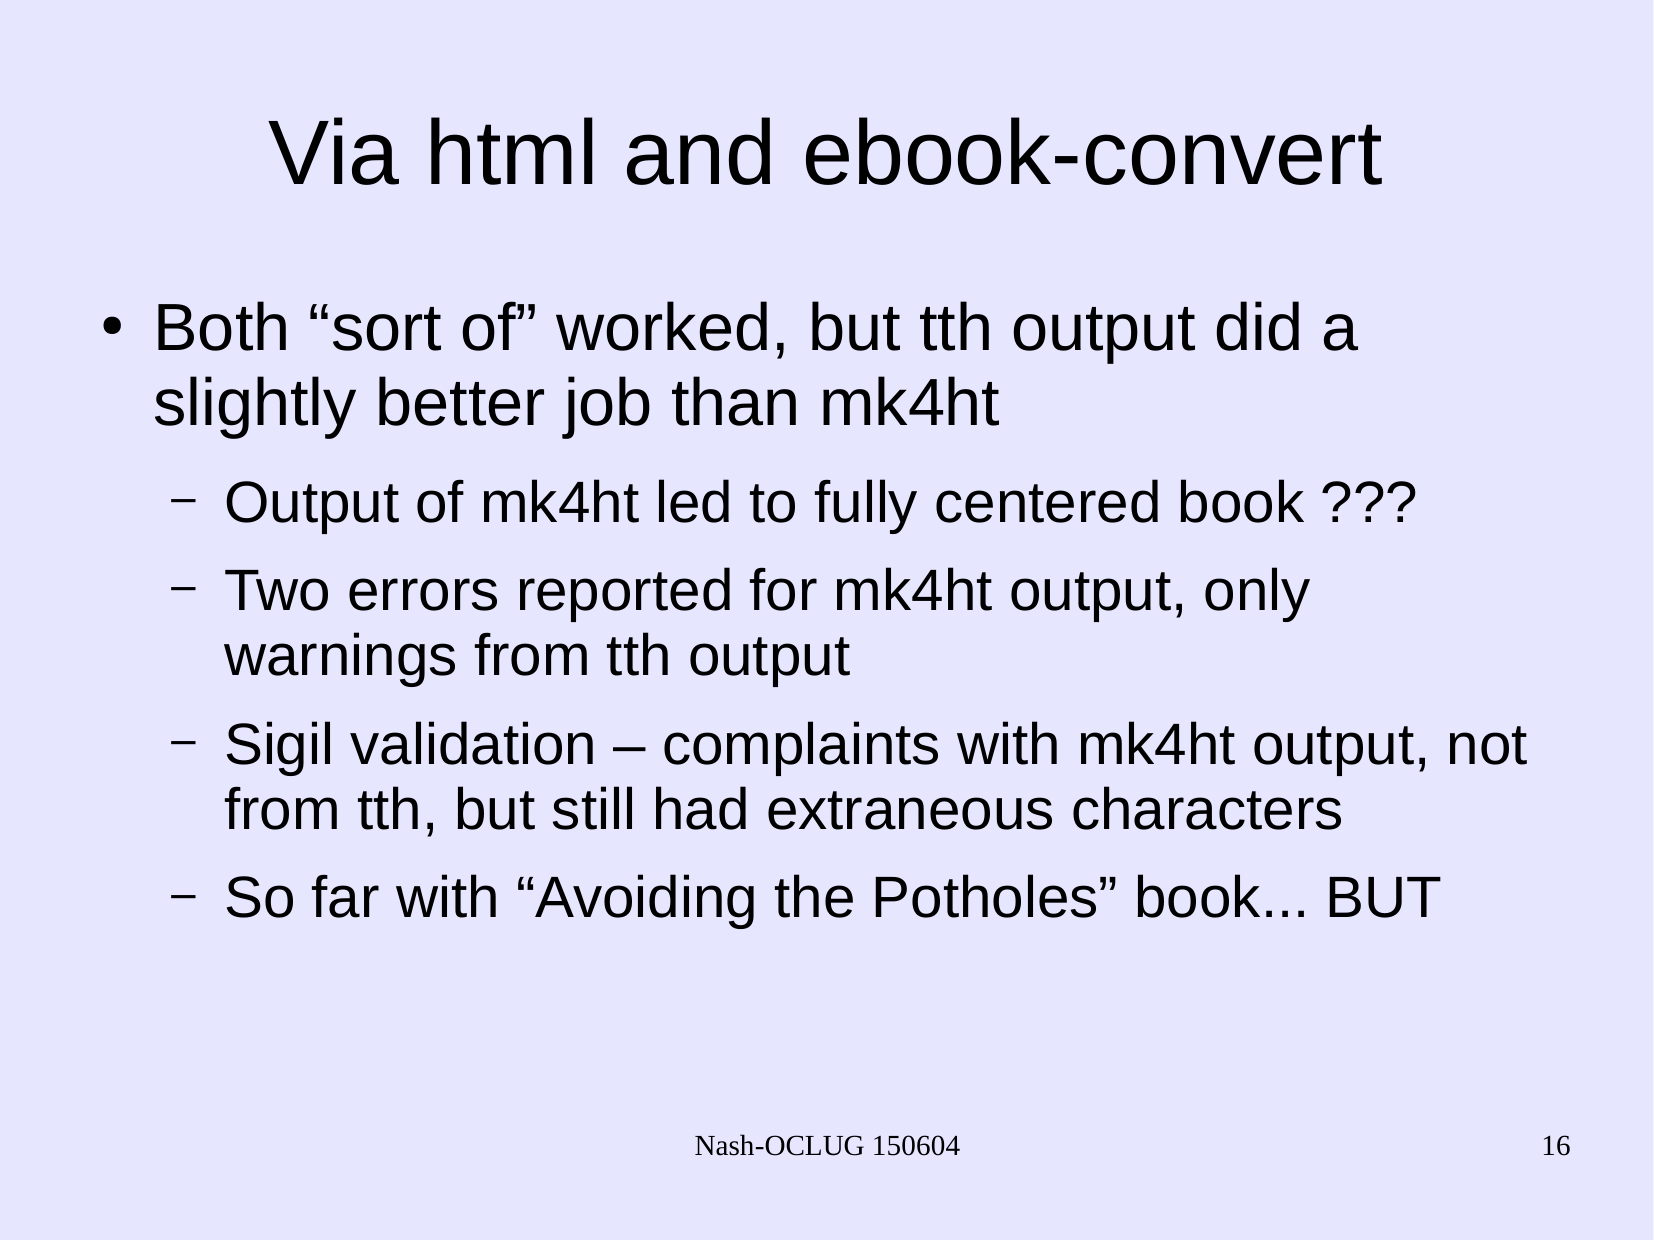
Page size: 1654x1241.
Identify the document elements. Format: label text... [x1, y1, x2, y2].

list Both “sort of” worked, but tth output did a slightly better job than mk4ht Output of mk4ht led to fully centered book ??? Two errors reported for mk4ht output, only warnings from tth output Sigil validation – complaints with mk4ht output, not from tth, but still had extraneous characters So far with “Avoiding the Potholes” book... BUT [82, 290, 1538, 1010]
title Via html and ebook-convert [82, 49, 1571, 257]
